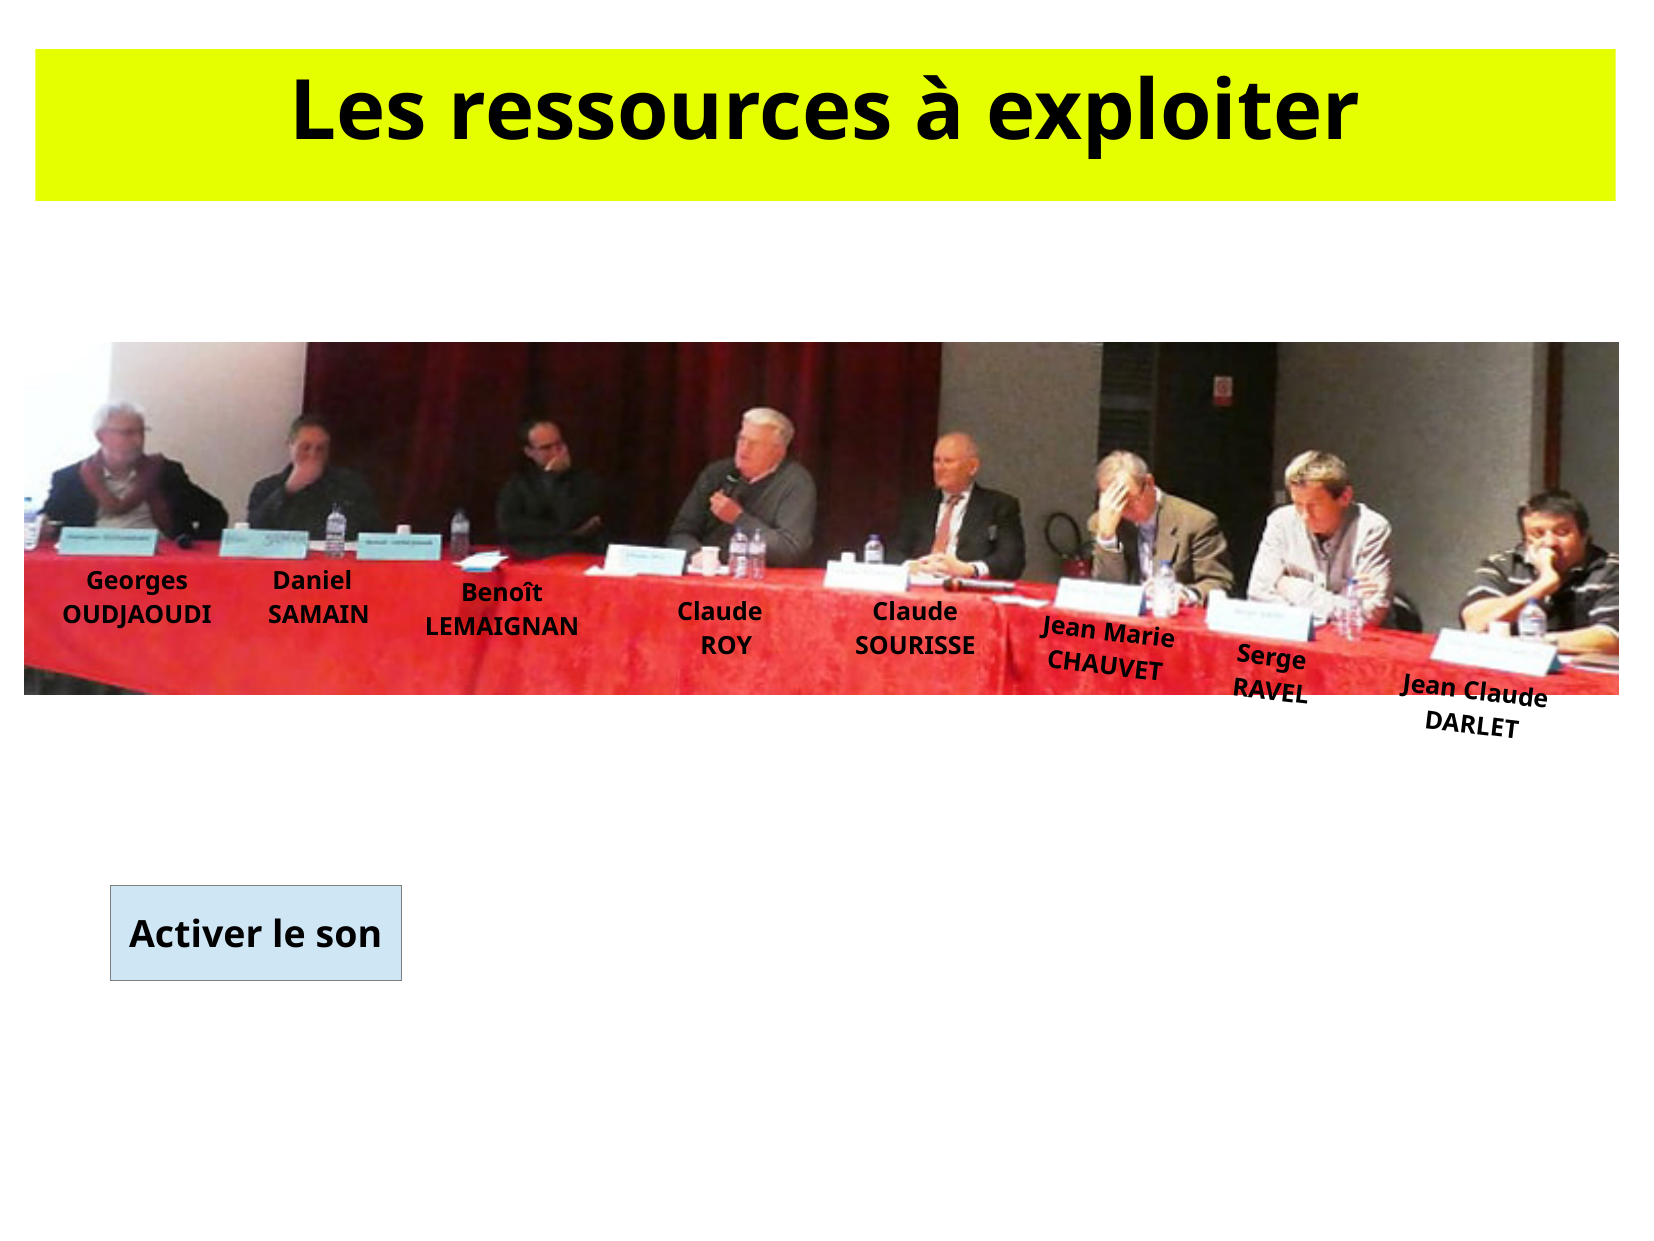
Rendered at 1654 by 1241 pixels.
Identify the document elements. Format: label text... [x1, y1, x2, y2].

text_box Serge RAVEL [1157, 619, 1368, 718]
text_box Claude ROY [614, 586, 839, 662]
text_box Les ressources à exploiter [35, 49, 1616, 201]
text_box Activer le son [110, 885, 402, 981]
text_box Jean Marie CHAUVET [991, 597, 1224, 689]
picture [24, 342, 1619, 695]
text_box Daniel SAMAIN [224, 555, 414, 631]
picture [24, 631, 1157, 695]
text_box Jean Claude DARLET [1358, 619, 1595, 751]
text_box Benoît LEMAIGNAN [389, 566, 615, 643]
text_box Claude SOURISSE [839, 586, 1028, 662]
text_box Georges OUDJAOUDI [24, 555, 224, 631]
